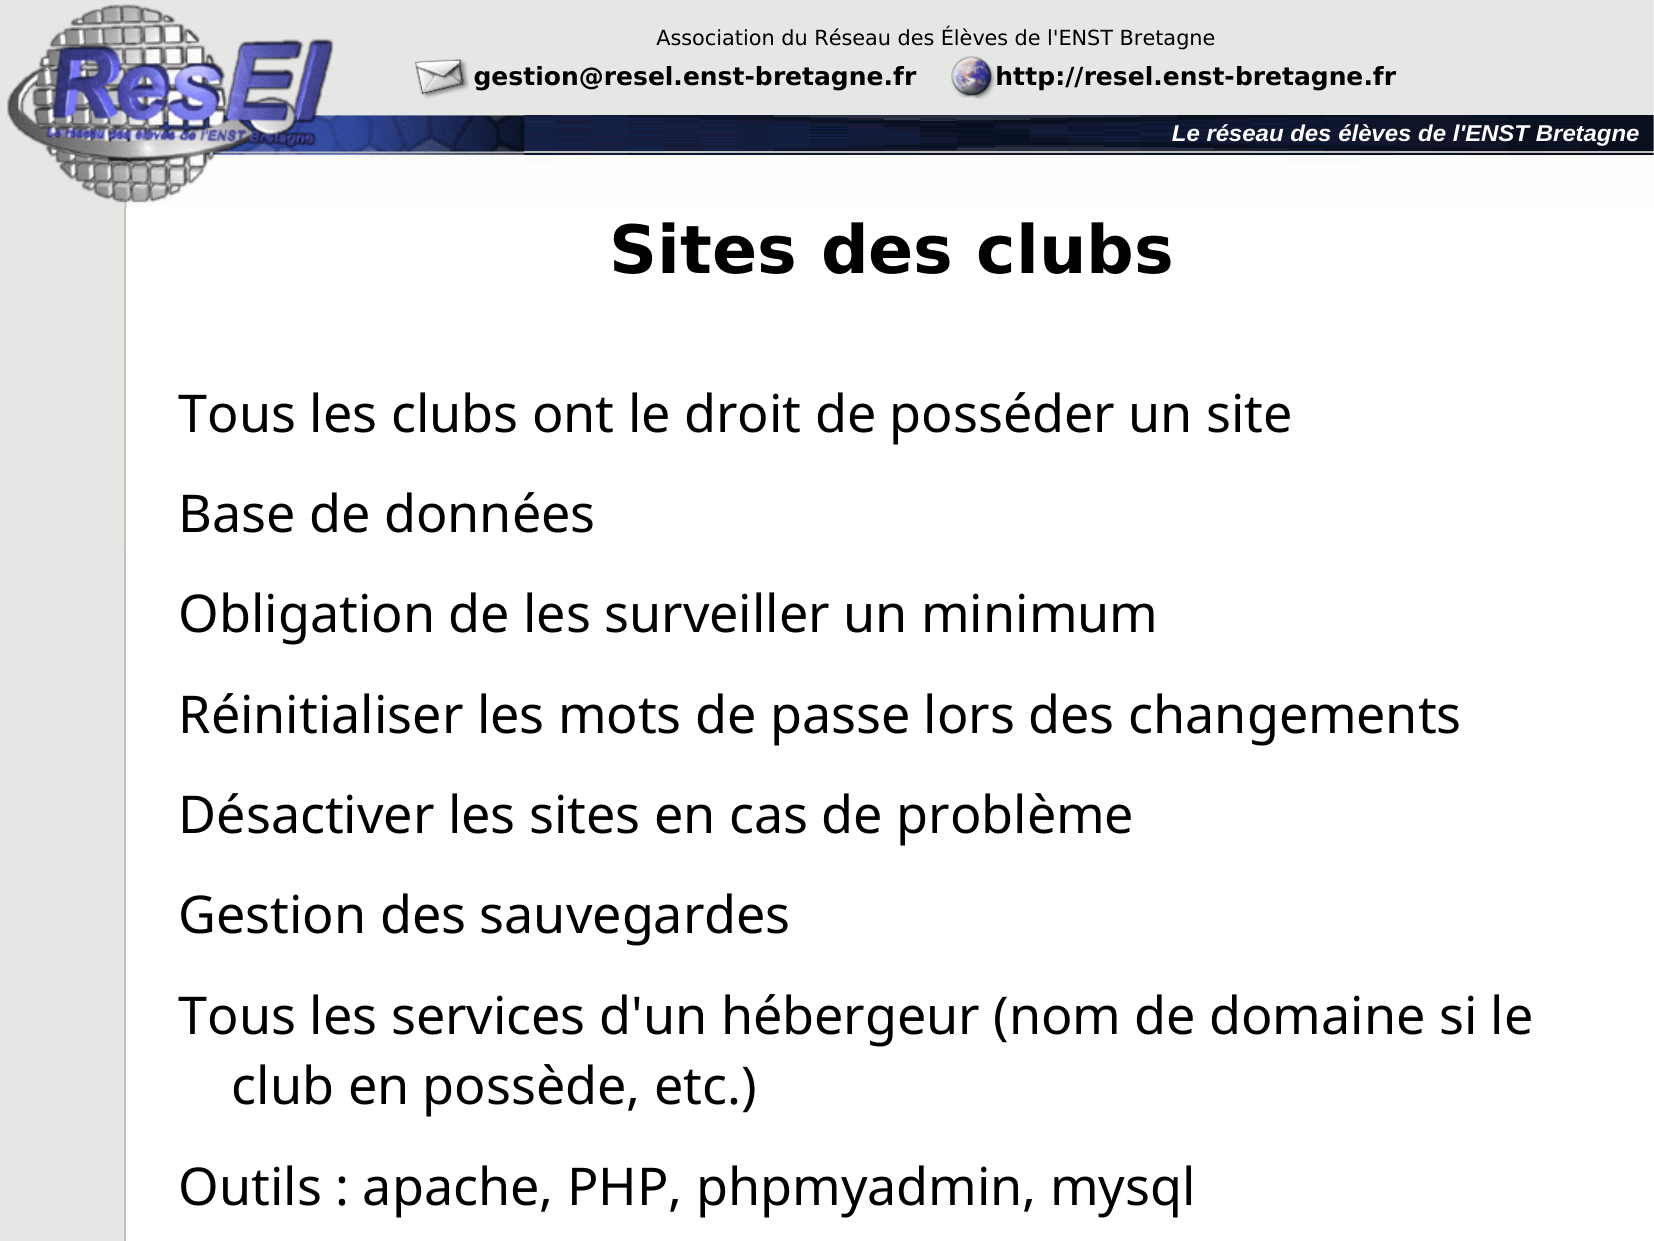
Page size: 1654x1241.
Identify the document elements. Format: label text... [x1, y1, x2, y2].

list Tous les clubs ont le droit de posséder un site Base de données Obligation de les surveiller un minimum Réinitialiser les mots de passe lors des changements Désactiver les sites en cas de problème Gestion des sauvegardes Tous les services d'un hébergeur (nom de domaine si le club en possède, etc.) Outils : apache, PHP, phpmyadmin, mysql [161, 376, 1619, 1198]
title Sites des clubs [195, 169, 1590, 333]
picture [0, 0, 1654, 1241]
